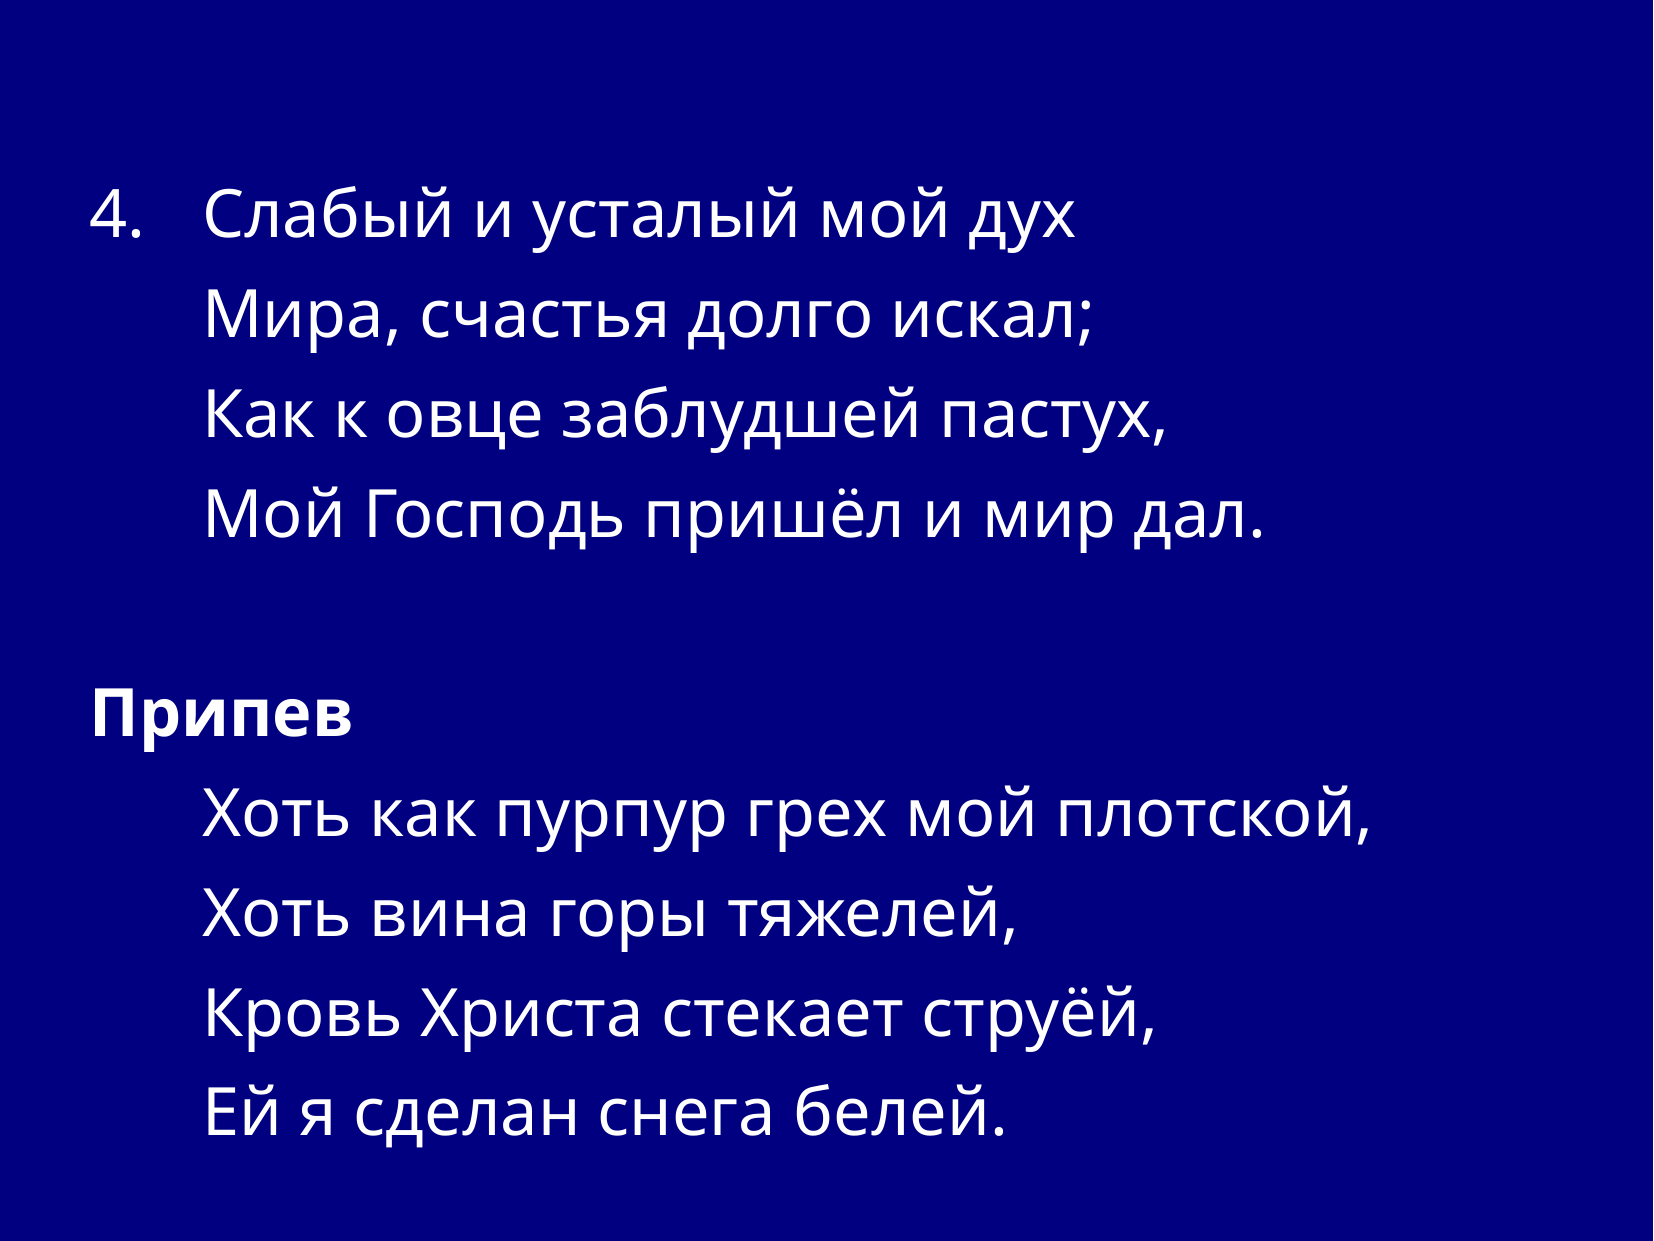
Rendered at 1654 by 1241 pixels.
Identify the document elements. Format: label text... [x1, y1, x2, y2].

text_box 4. Слабый и усталый мой дух Мира, счастья долго искал; Как к овце заблудшей пастух, Мой Господь пришёл и мир дал. Припев Хоть как пурпур грех мой плотской, Хоть вина горы тяжелей, Кровь Христа стекает струёй, Ей я сделан снега белей. [75, 150, 1576, 1163]
